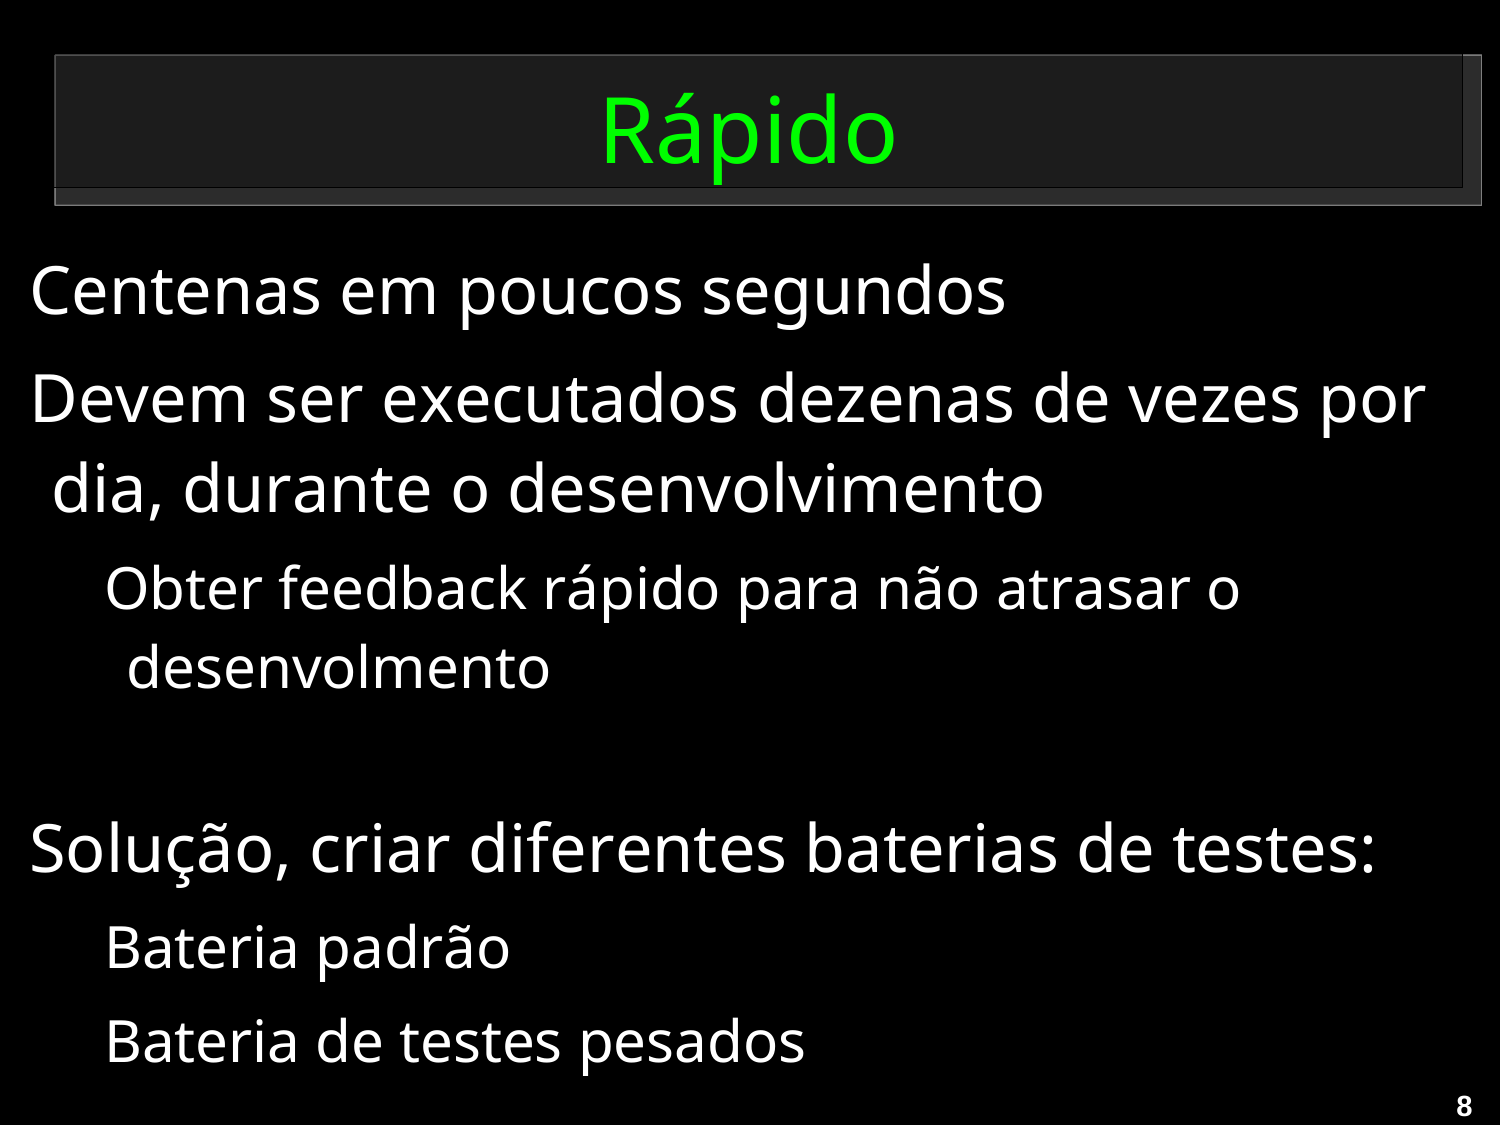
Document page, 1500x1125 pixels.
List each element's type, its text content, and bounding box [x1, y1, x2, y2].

title Rápido [29, 38, 1469, 218]
list Centenas em poucos segundos Devem ser executados dezenas de vezes por dia, durante o desenvolvimento Obter feedback rápido para não atrasar o desenvolmento Solução, criar diferentes baterias de testes: Bateria padrão Bateria de testes pesados [29, 243, 1469, 1072]
